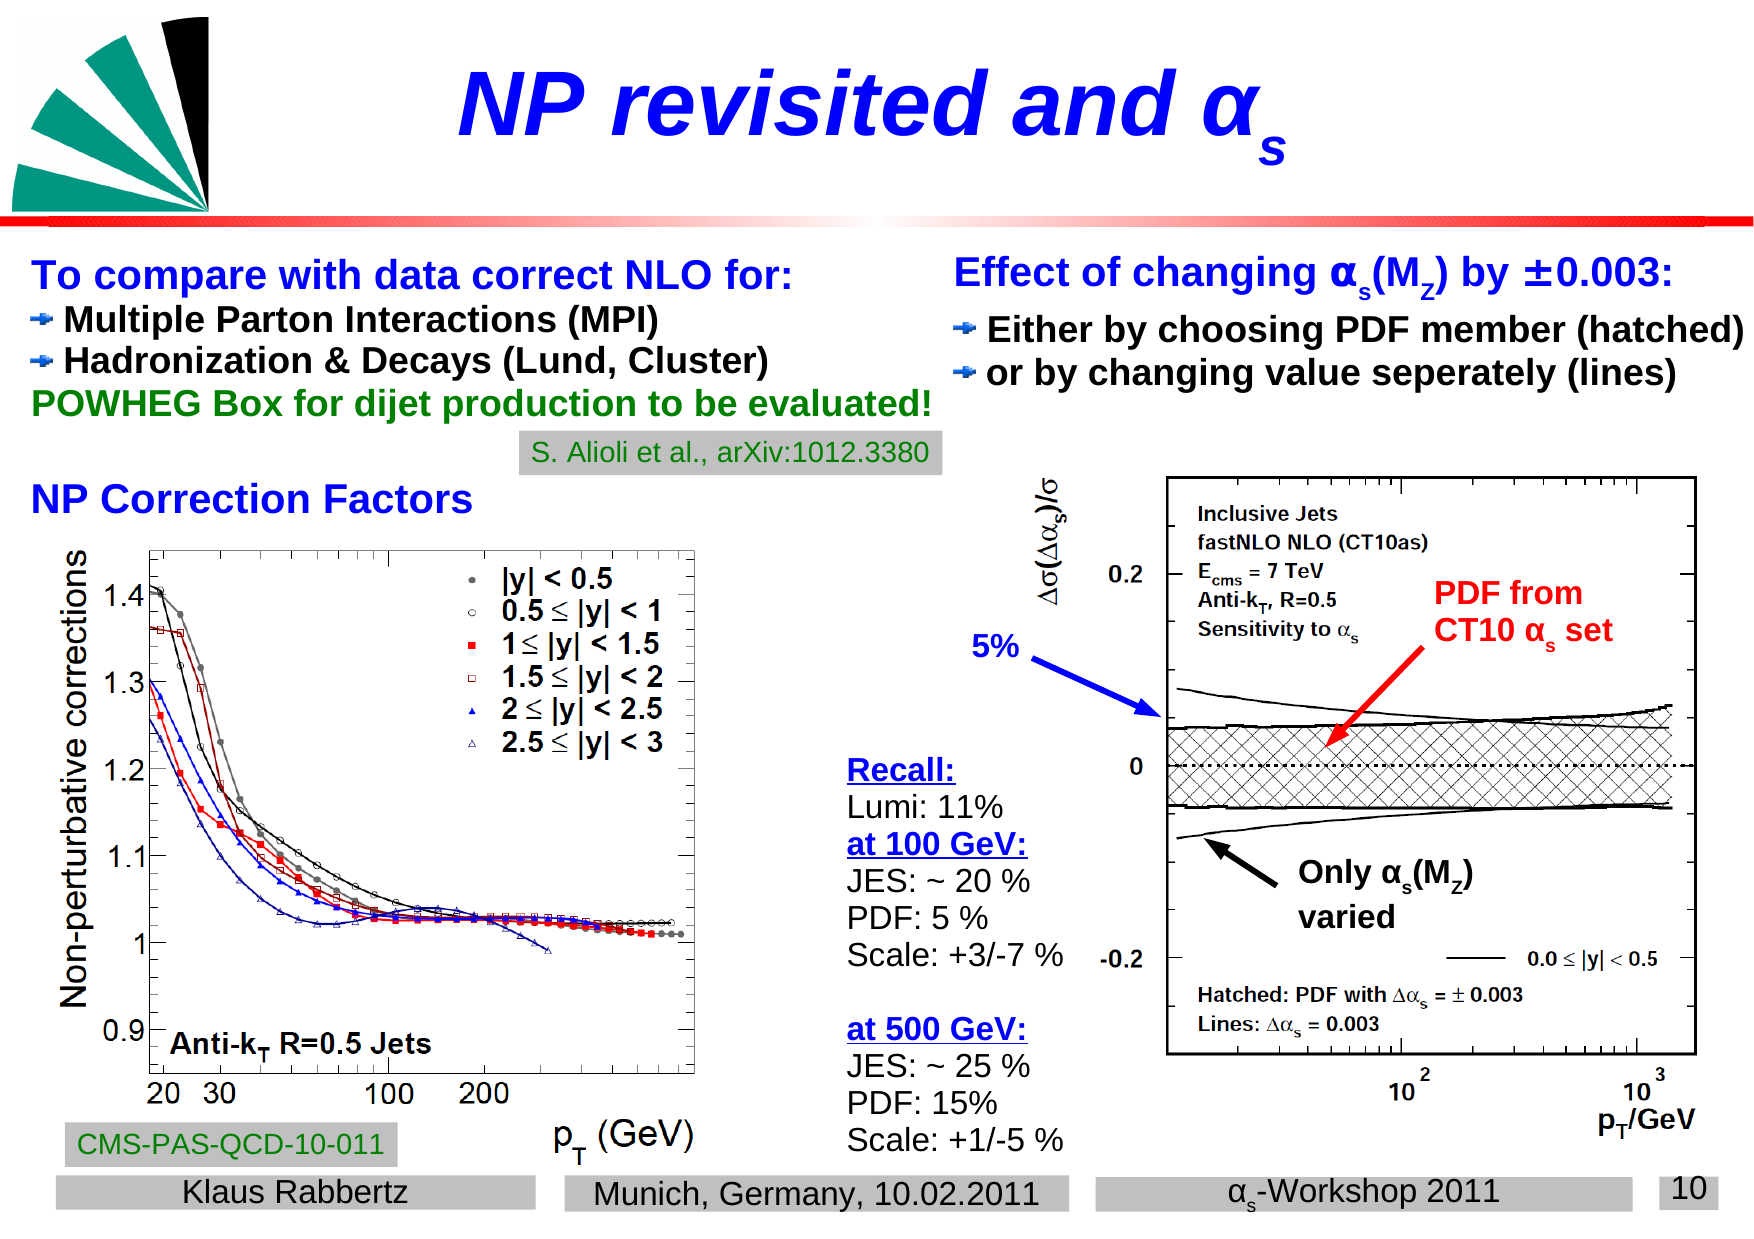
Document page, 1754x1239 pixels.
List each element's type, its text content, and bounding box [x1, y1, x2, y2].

text_box CMS-PAS-QCD-10-011 [64, 1122, 398, 1167]
text_box S. Alioli et al., arXiv:1012.3380 [519, 430, 943, 476]
picture [1026, 467, 1710, 1141]
text_box Recall: Lumi: 11% at 100 GeV: JES: ~ 20 % PDF: 5 % Scale: +3/-7 % at 500 GeV: JES: ~ 25 % PDF: 15% Scale: +1/-5 % [834, 745, 1077, 1165]
text_box Effect of changing αs(MZ) by ±0.003: Either by choosing PDF member (hatched) or by changing value seperately (lines) [941, 241, 1754, 400]
picture [57, 542, 703, 1172]
text_box Only αs(MZ) varied [1286, 847, 1486, 942]
text_box PDF from CT10 αs set [1422, 568, 1626, 663]
text_box NP Correction Factors [18, 470, 486, 529]
text_box 5% [959, 621, 1031, 671]
title NP revisited and αs [220, 22, 1525, 207]
text_box To compare with data correct NLO for: Multiple Parton Interactions (MPI) Hadronization & Decays (Lund, Cluster) POWHEG Box for dijet production to be evaluated! [19, 245, 946, 430]
picture [12, 17, 209, 214]
